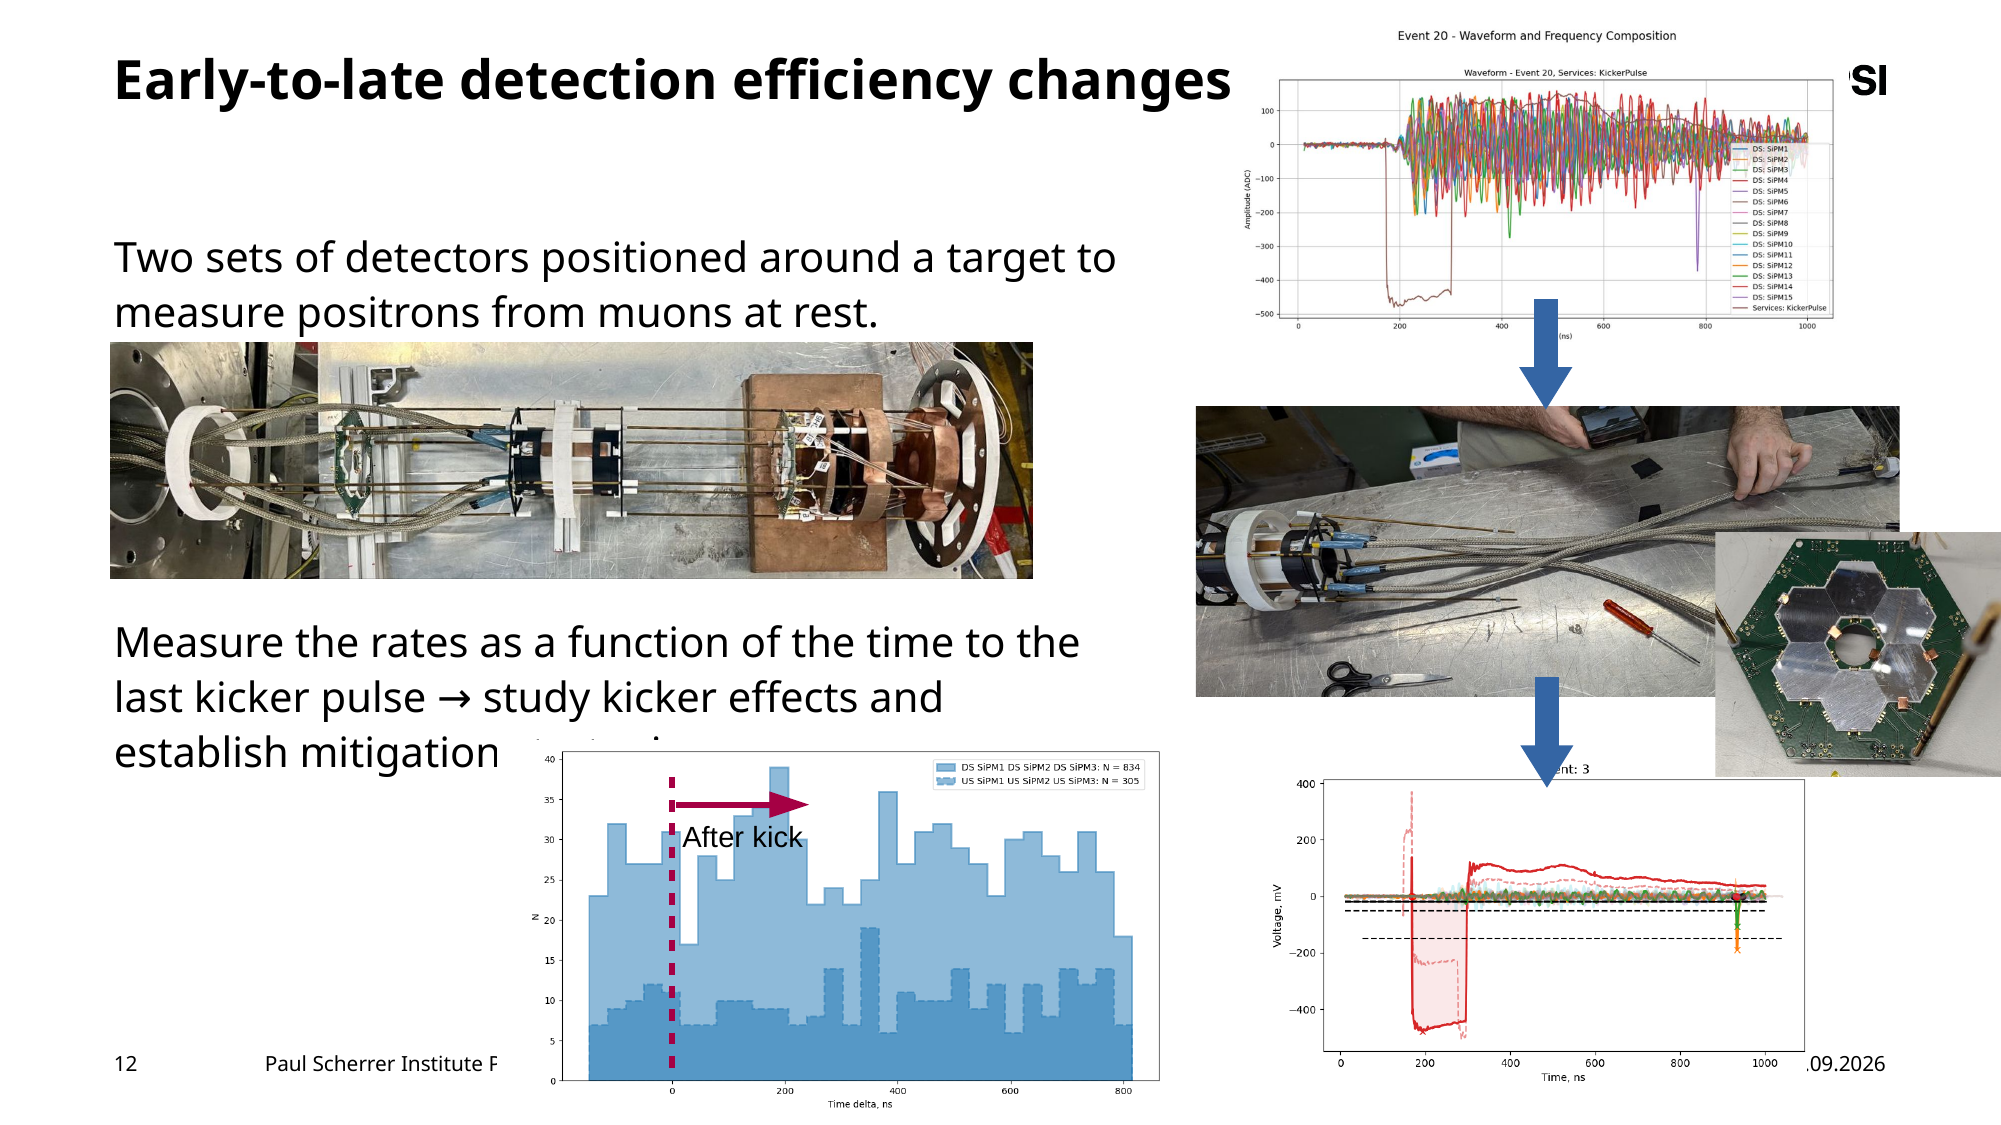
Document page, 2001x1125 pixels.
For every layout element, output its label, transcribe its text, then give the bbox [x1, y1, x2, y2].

title Early-to-late detection efficiency changes [114, 45, 1243, 179]
picture [497, 740, 1165, 1125]
list Two sets of detectors positioned around a target to measure positrons from muons at rest. Measure the rates as a function of the time to the last kicker pulse → study kicker effects and establish mitigation strategies. [114, 225, 1124, 801]
picture [110, 342, 1033, 579]
picture [1195, 406, 2001, 1091]
picture [1243, 25, 1849, 344]
